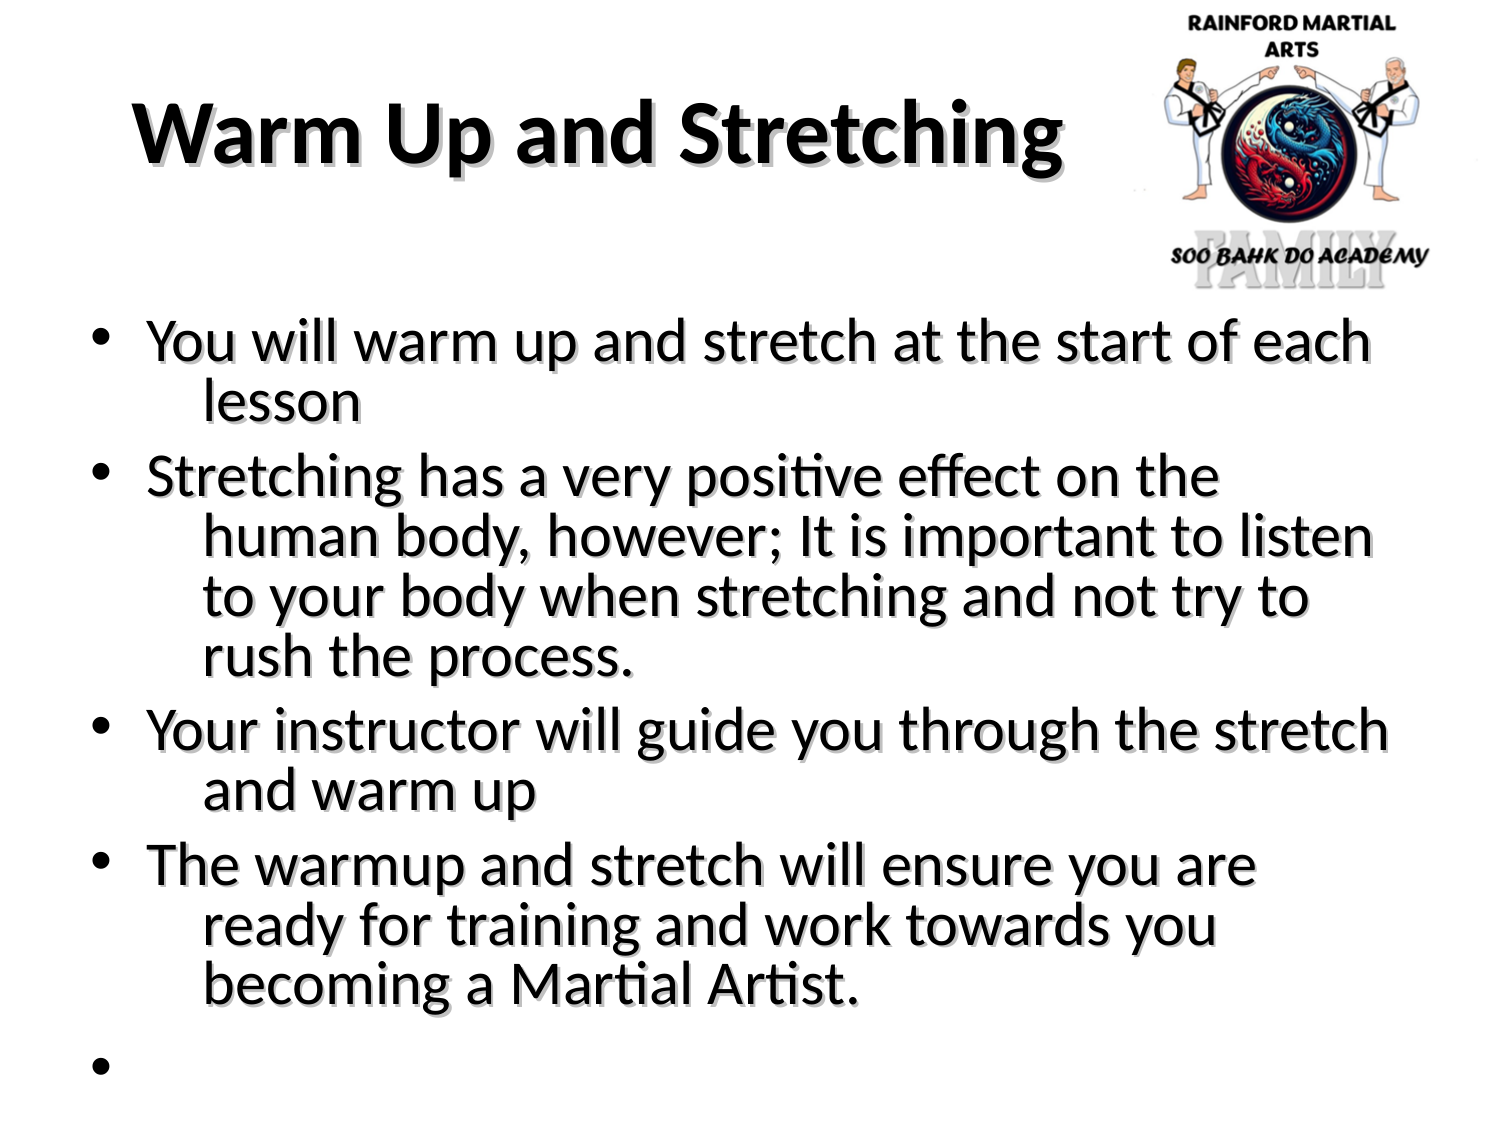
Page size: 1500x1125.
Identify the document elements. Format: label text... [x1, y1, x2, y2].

picture [1088, 0, 1500, 295]
list You will warm up and stretch at the start of each lesson Stretching has a very positive effect on the human body, however; It is important to listen to your body when stretching and not try to rush the process. Your instructor will guide you through the stretch and warm up The warmup and stretch will ensure you are ready for training and work towards you becoming a Martial Artist. [75, 306, 1426, 1049]
title Warm Up and Stretching [0, 32, 1088, 221]
